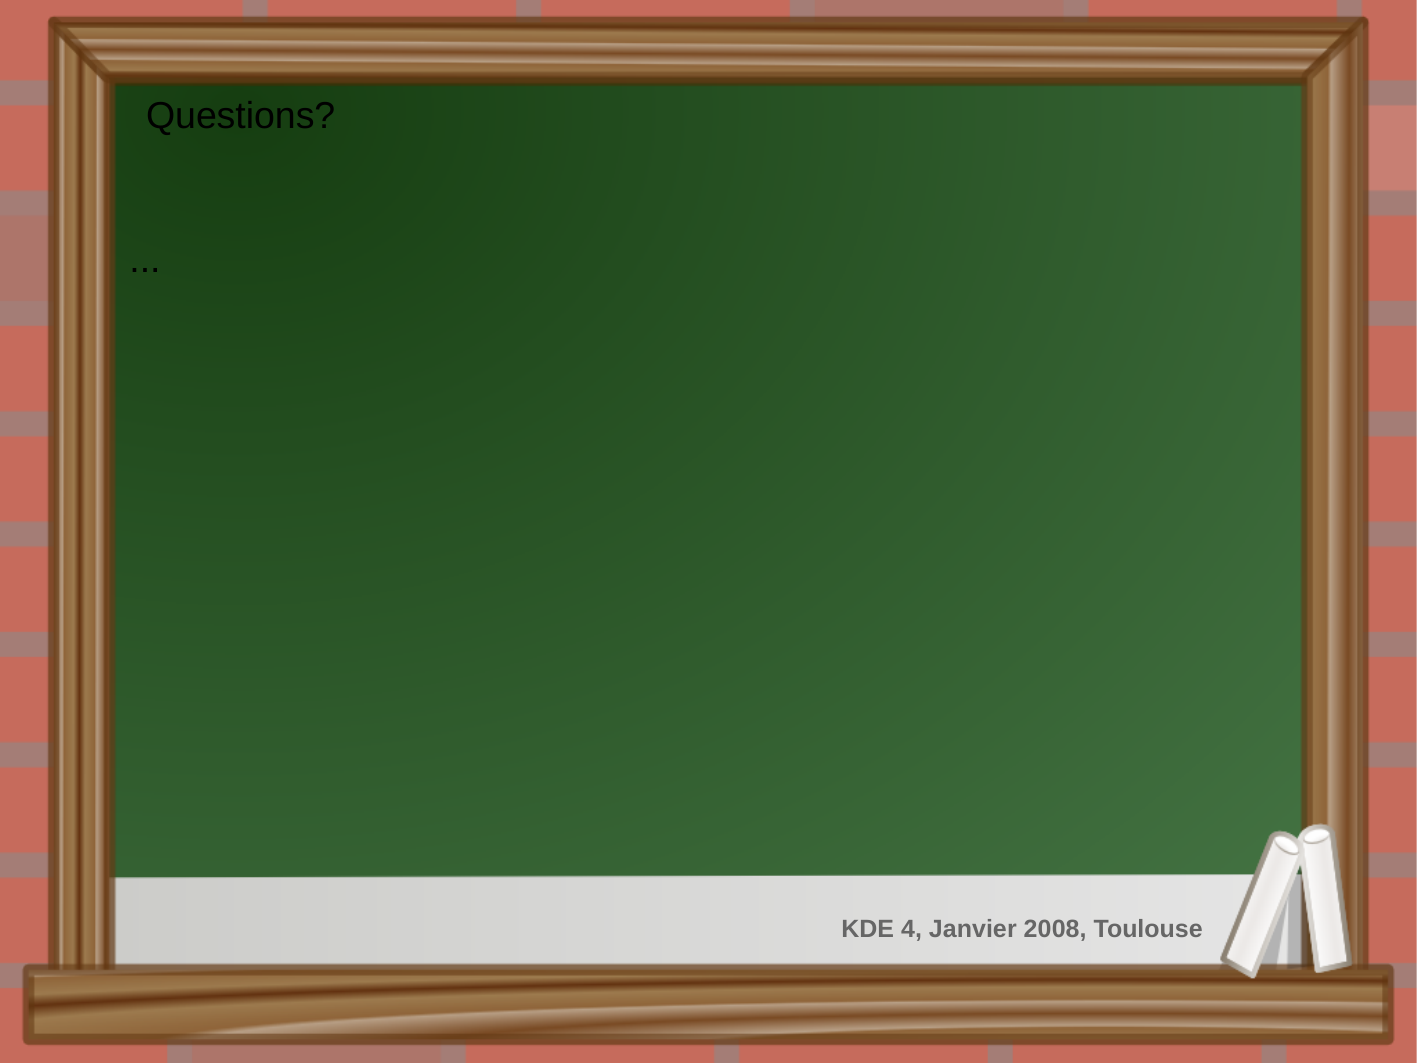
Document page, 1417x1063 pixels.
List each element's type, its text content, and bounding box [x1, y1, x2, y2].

picture [0, 0, 1417, 1063]
text_box Questions? [131, 87, 1313, 145]
text_box ... [114, 231, 1268, 289]
